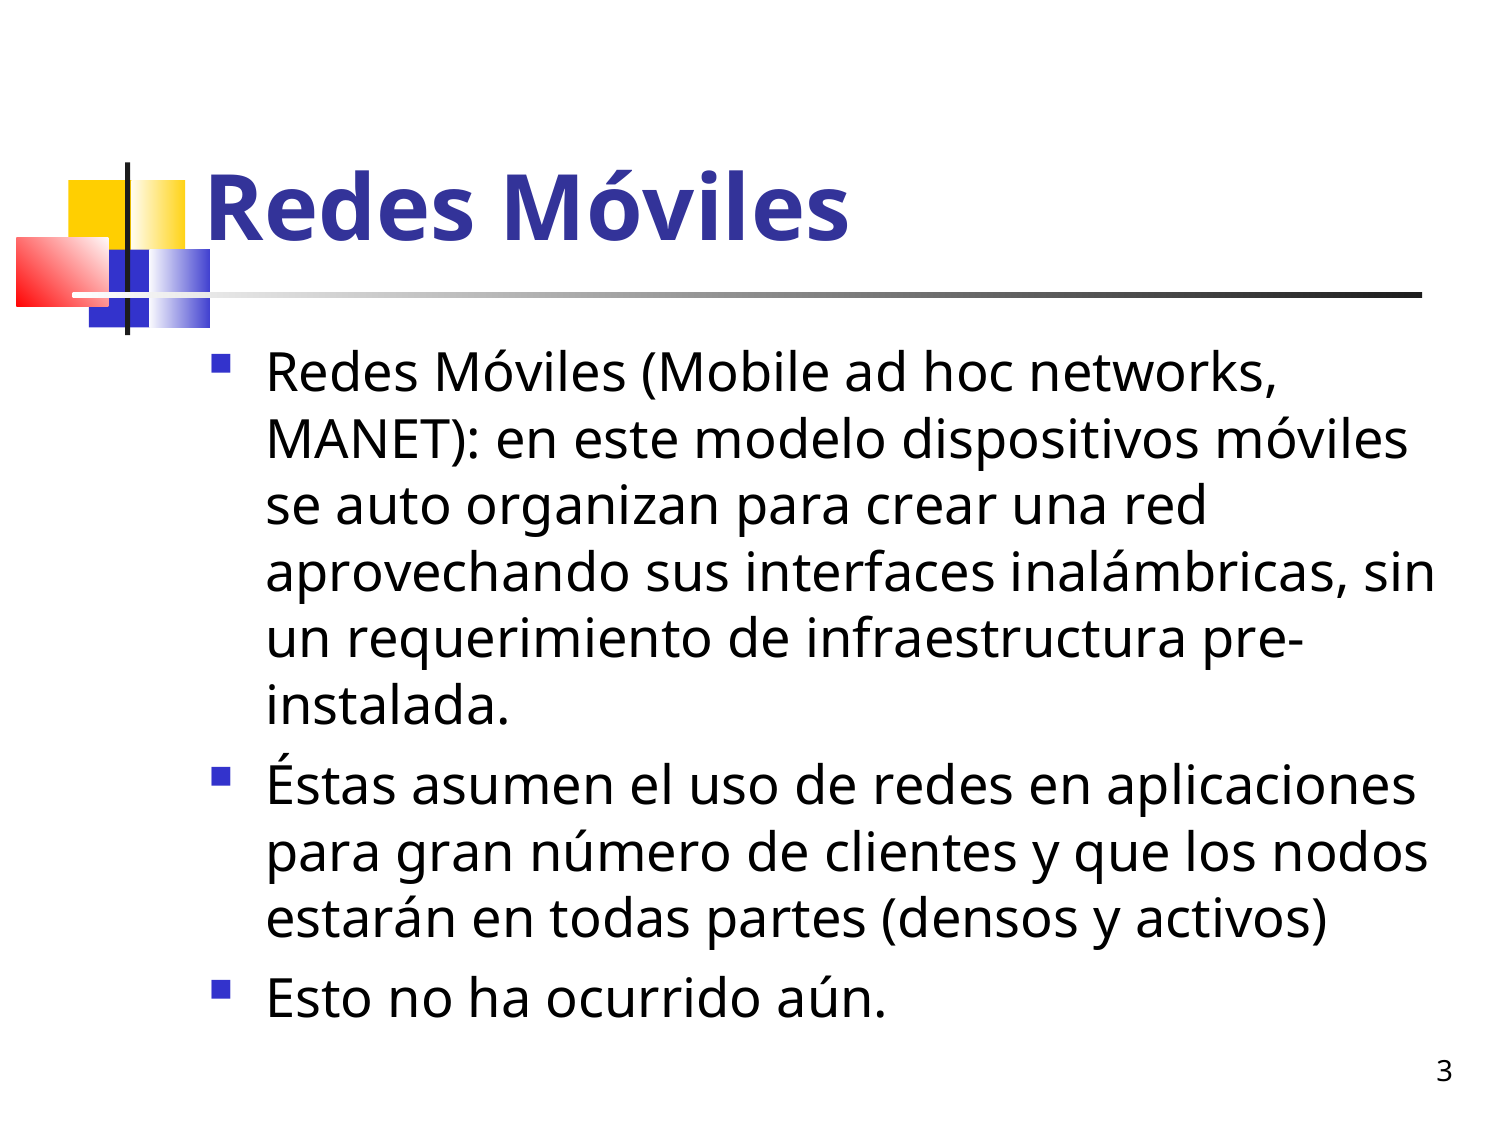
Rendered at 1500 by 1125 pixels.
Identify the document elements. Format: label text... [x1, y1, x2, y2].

list Redes Móviles (Mobile ad hoc networks, MANET): en este modelo dispositivos móviles se auto organizan para crear una red aprovechando sus interfaces inalámbricas, sin un requerimiento de infraestructura pre-instalada. Éstas asumen el uso de redes en aplicaciones para gran número de clientes y que los nodos estarán en todas partes (densos y activos) Esto no ha ocurrido aún. [193, 331, 1469, 1007]
title Redes Móviles [188, 35, 1468, 276]
text_box <number> [1155, 1024, 1468, 1100]
